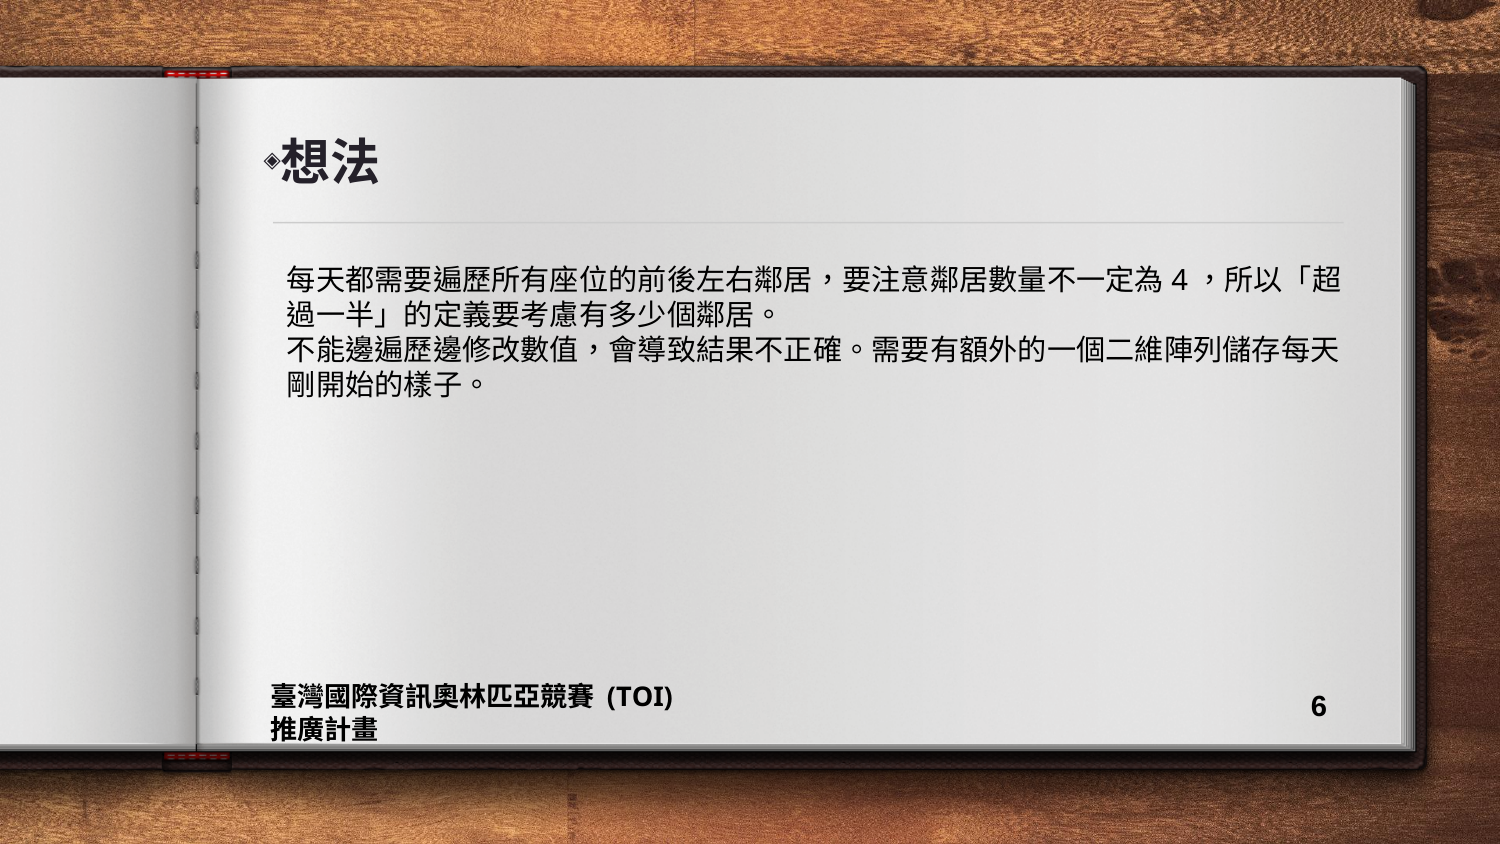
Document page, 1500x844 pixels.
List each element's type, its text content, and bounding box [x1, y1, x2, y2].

text_box 6 [1295, 672, 1386, 737]
text_box 想法 [248, 115, 1190, 205]
text_box 每天都需要遍歷所有座位的前後左右鄰居，要注意鄰居數量不一定為4，所以「超過一半」的定義要考慮有多少個鄰居。 不能邊遍歷邊修改數值，會導致結果不正確。需要有額外的一個二維陣列儲存每天剛開始的樣子。 [271, 253, 1369, 411]
